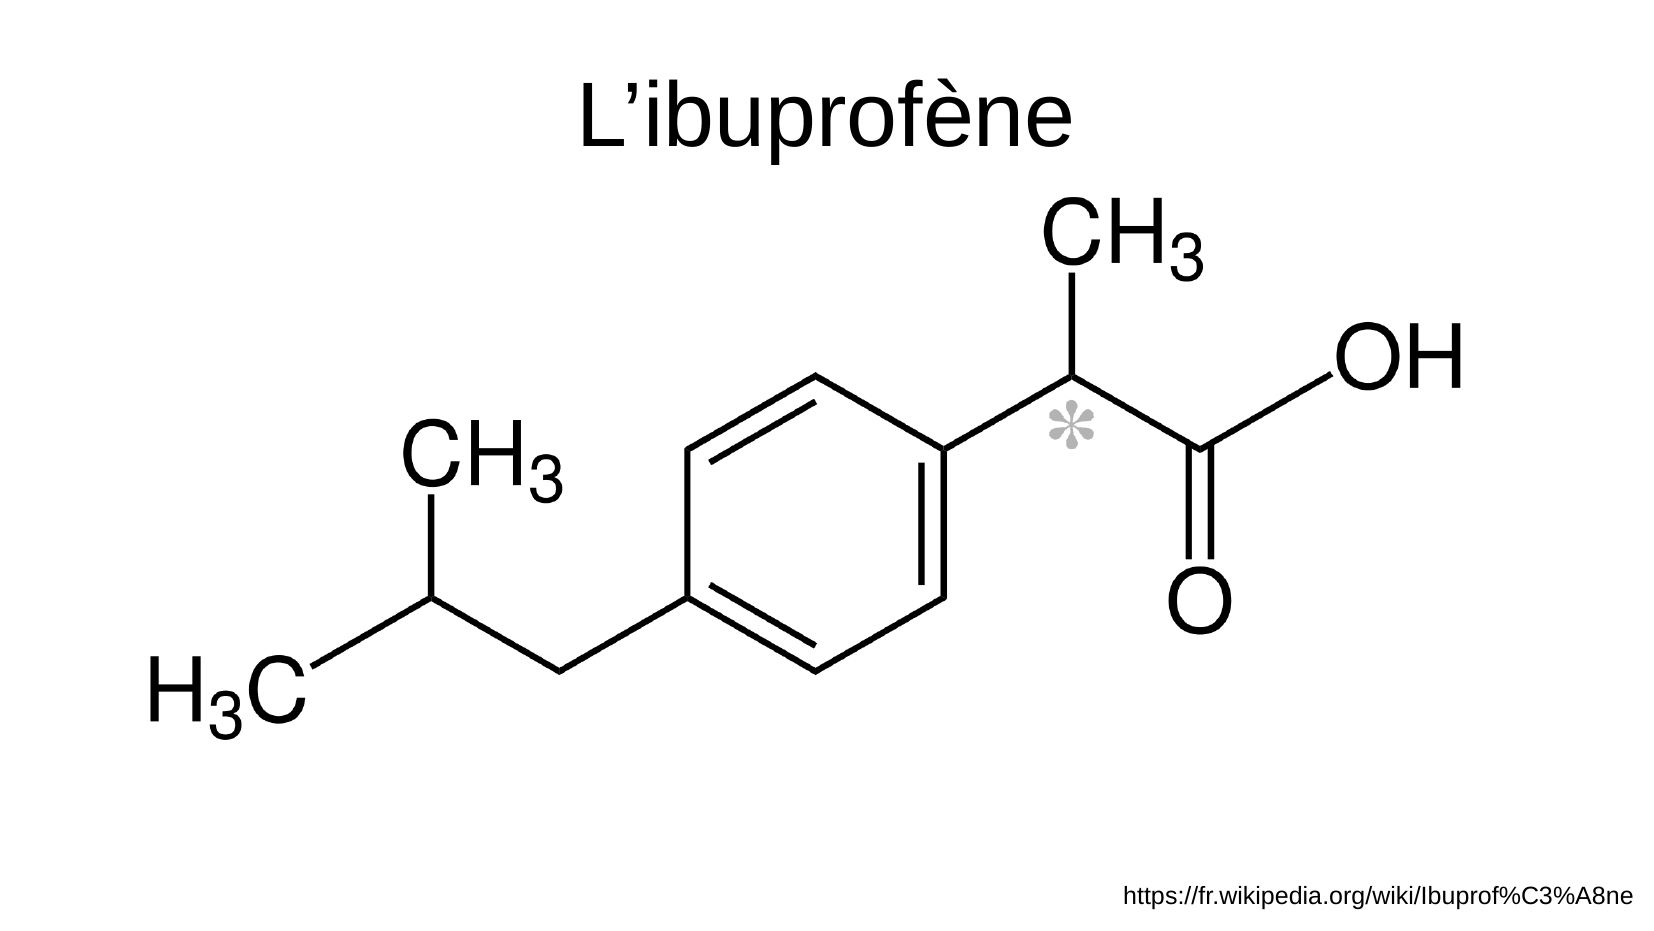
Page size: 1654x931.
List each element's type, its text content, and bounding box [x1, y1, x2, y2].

text_box https://fr.wikipedia.org/wiki/Ibuprof%C3%A8ne [1108, 874, 1654, 931]
title L’ibuprofène [82, 37, 1571, 193]
picture [135, 177, 1477, 753]
